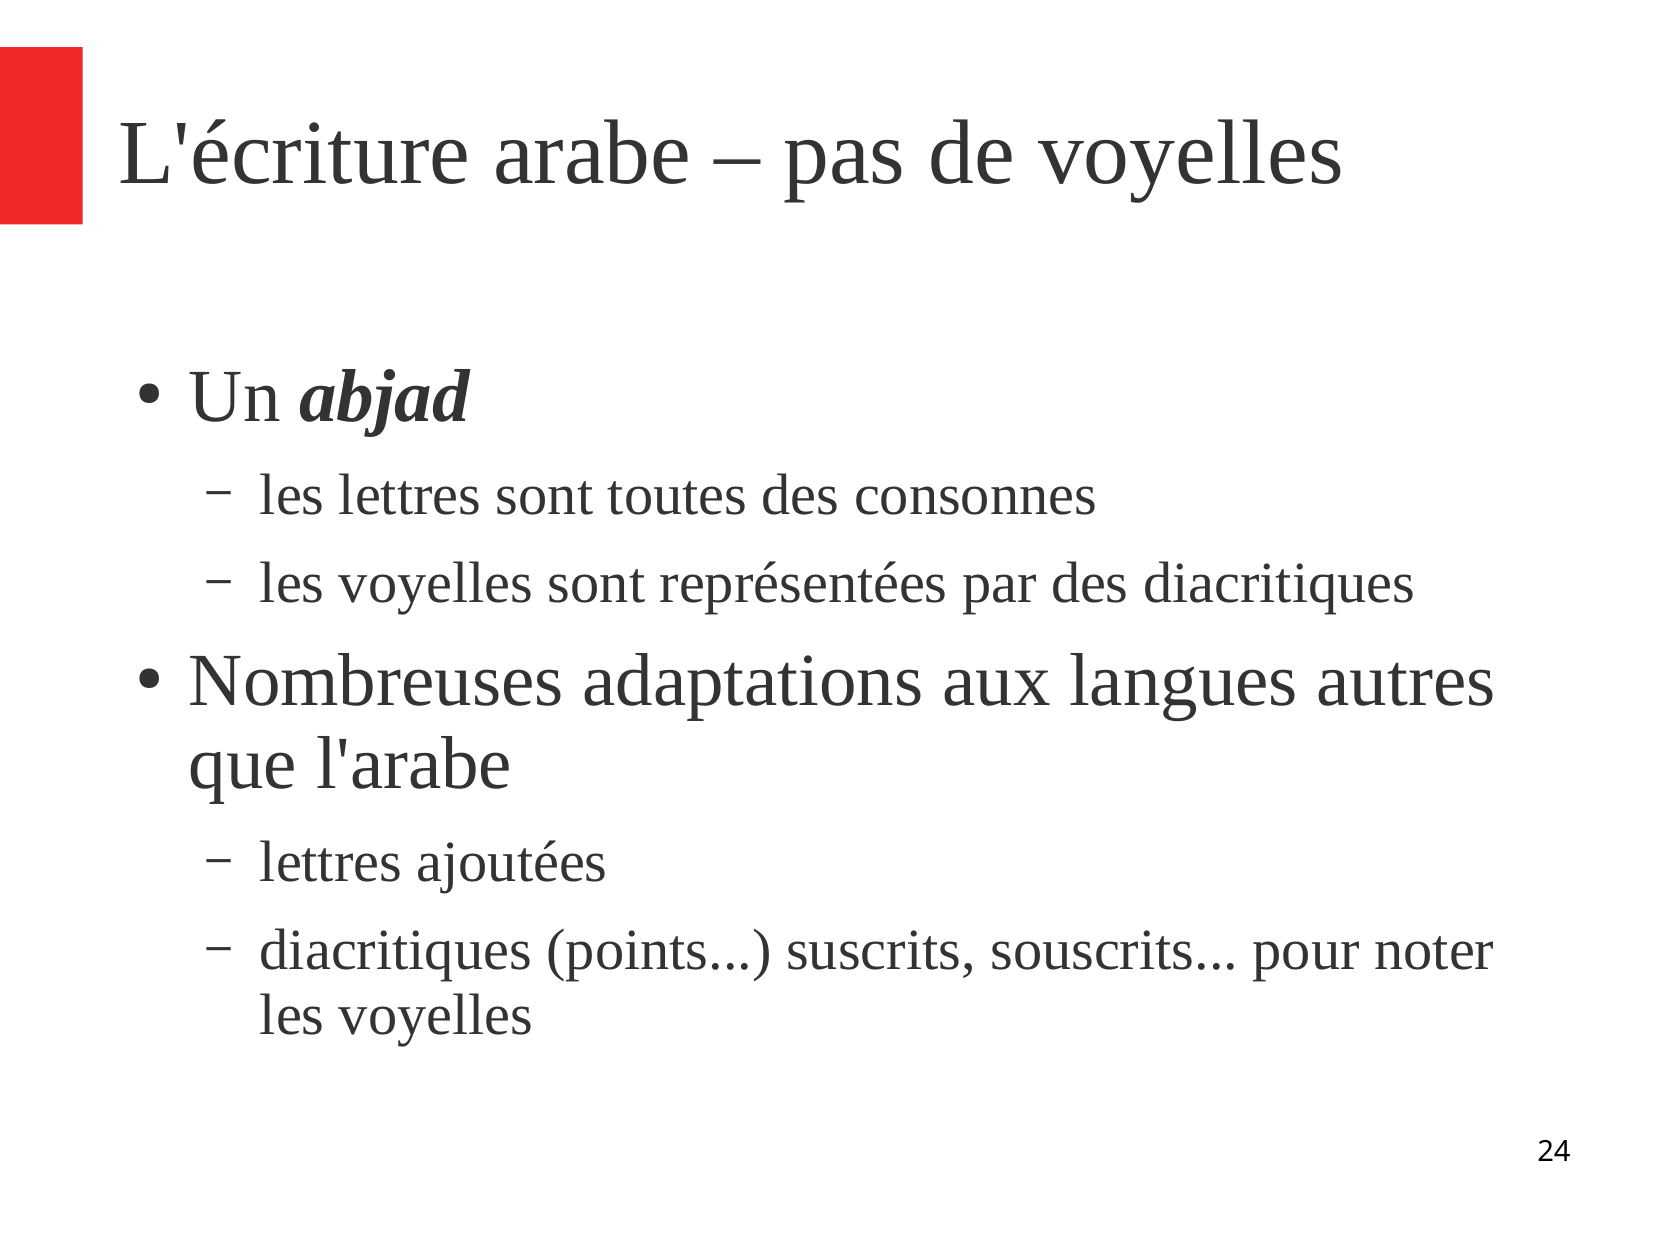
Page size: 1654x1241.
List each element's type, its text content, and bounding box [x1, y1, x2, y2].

list Un abjad les lettres sont toutes des consonnes les voyelles sont représentées par des diacritiques Nombreuses adaptations aux langues autres que l'arabe lettres ajoutées diacritiques (points...) suscrits, souscrits... pour noter les voyelles [118, 354, 1536, 1074]
title L'écriture arabe – pas de voyelles [118, 49, 1571, 257]
